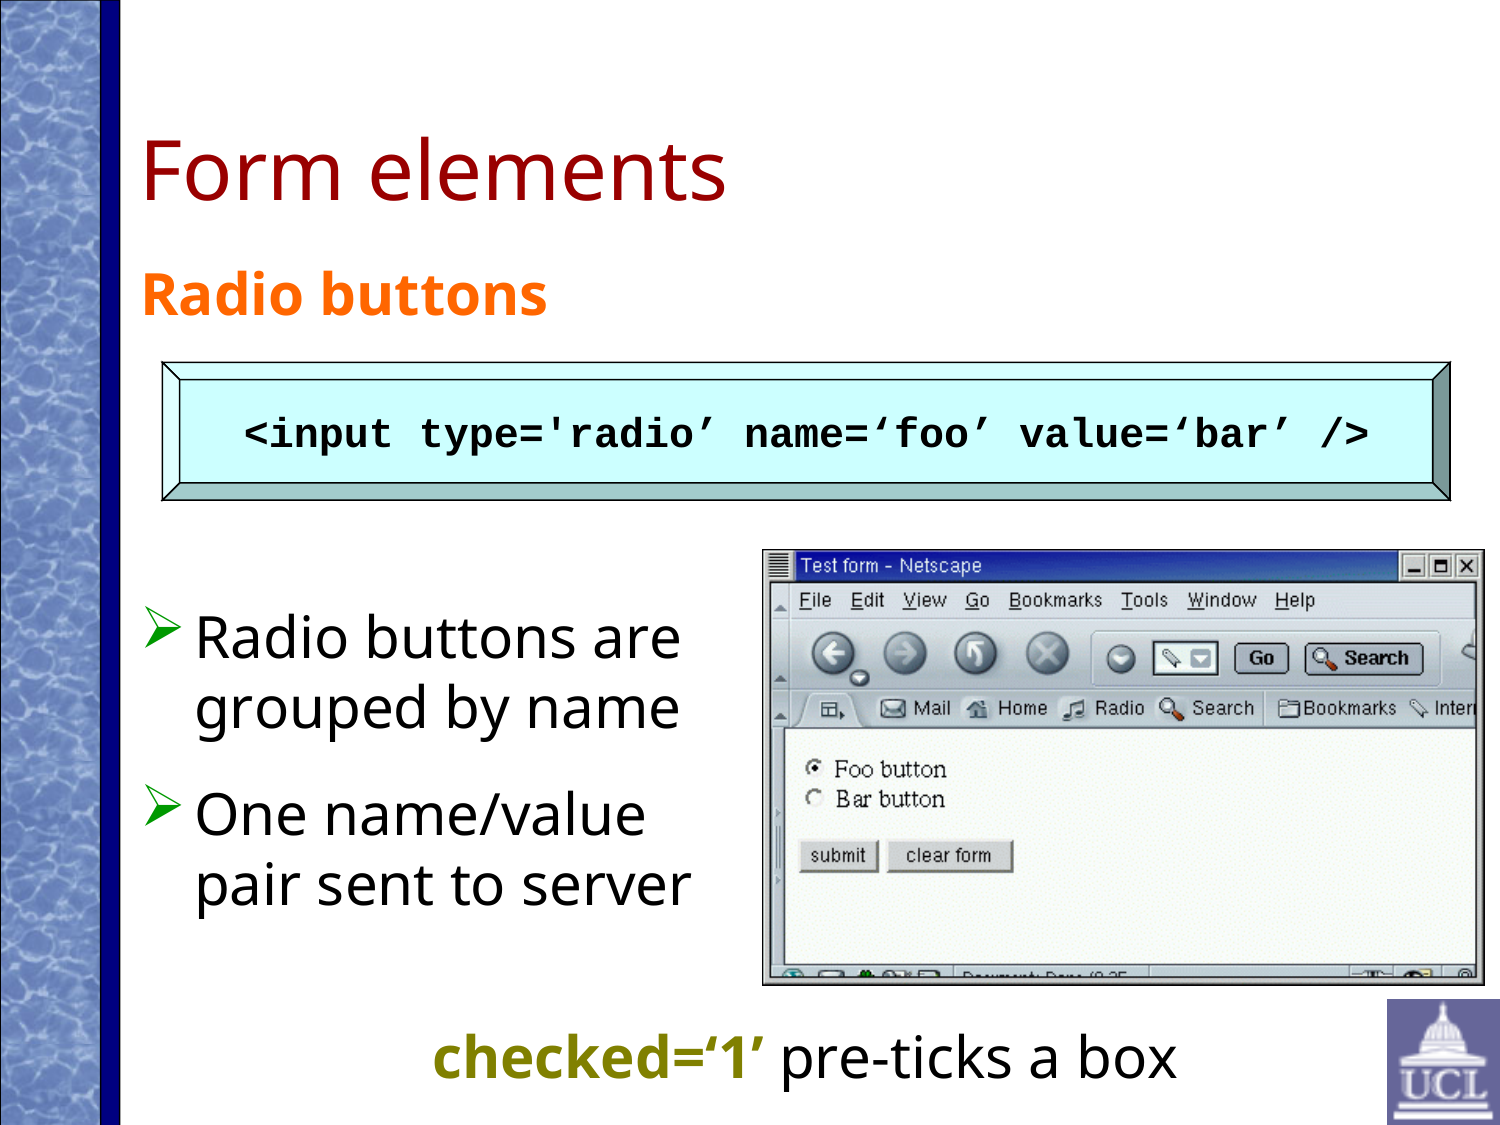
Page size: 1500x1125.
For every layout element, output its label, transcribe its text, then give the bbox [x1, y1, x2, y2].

picture [1, 1, 99, 1125]
list Radio buttons Radio buttons are grouped by name One name/value pair sent to server [124, 249, 750, 1088]
picture [1387, 999, 1500, 1125]
picture [762, 549, 1485, 986]
title Form elements [124, 37, 1413, 225]
text_box checked=‘1’ pre-ticks a box [417, 1012, 1194, 1098]
text_box <input type='radio’ name=‘foo’ value=‘bar’ /> [180, 380, 1432, 482]
